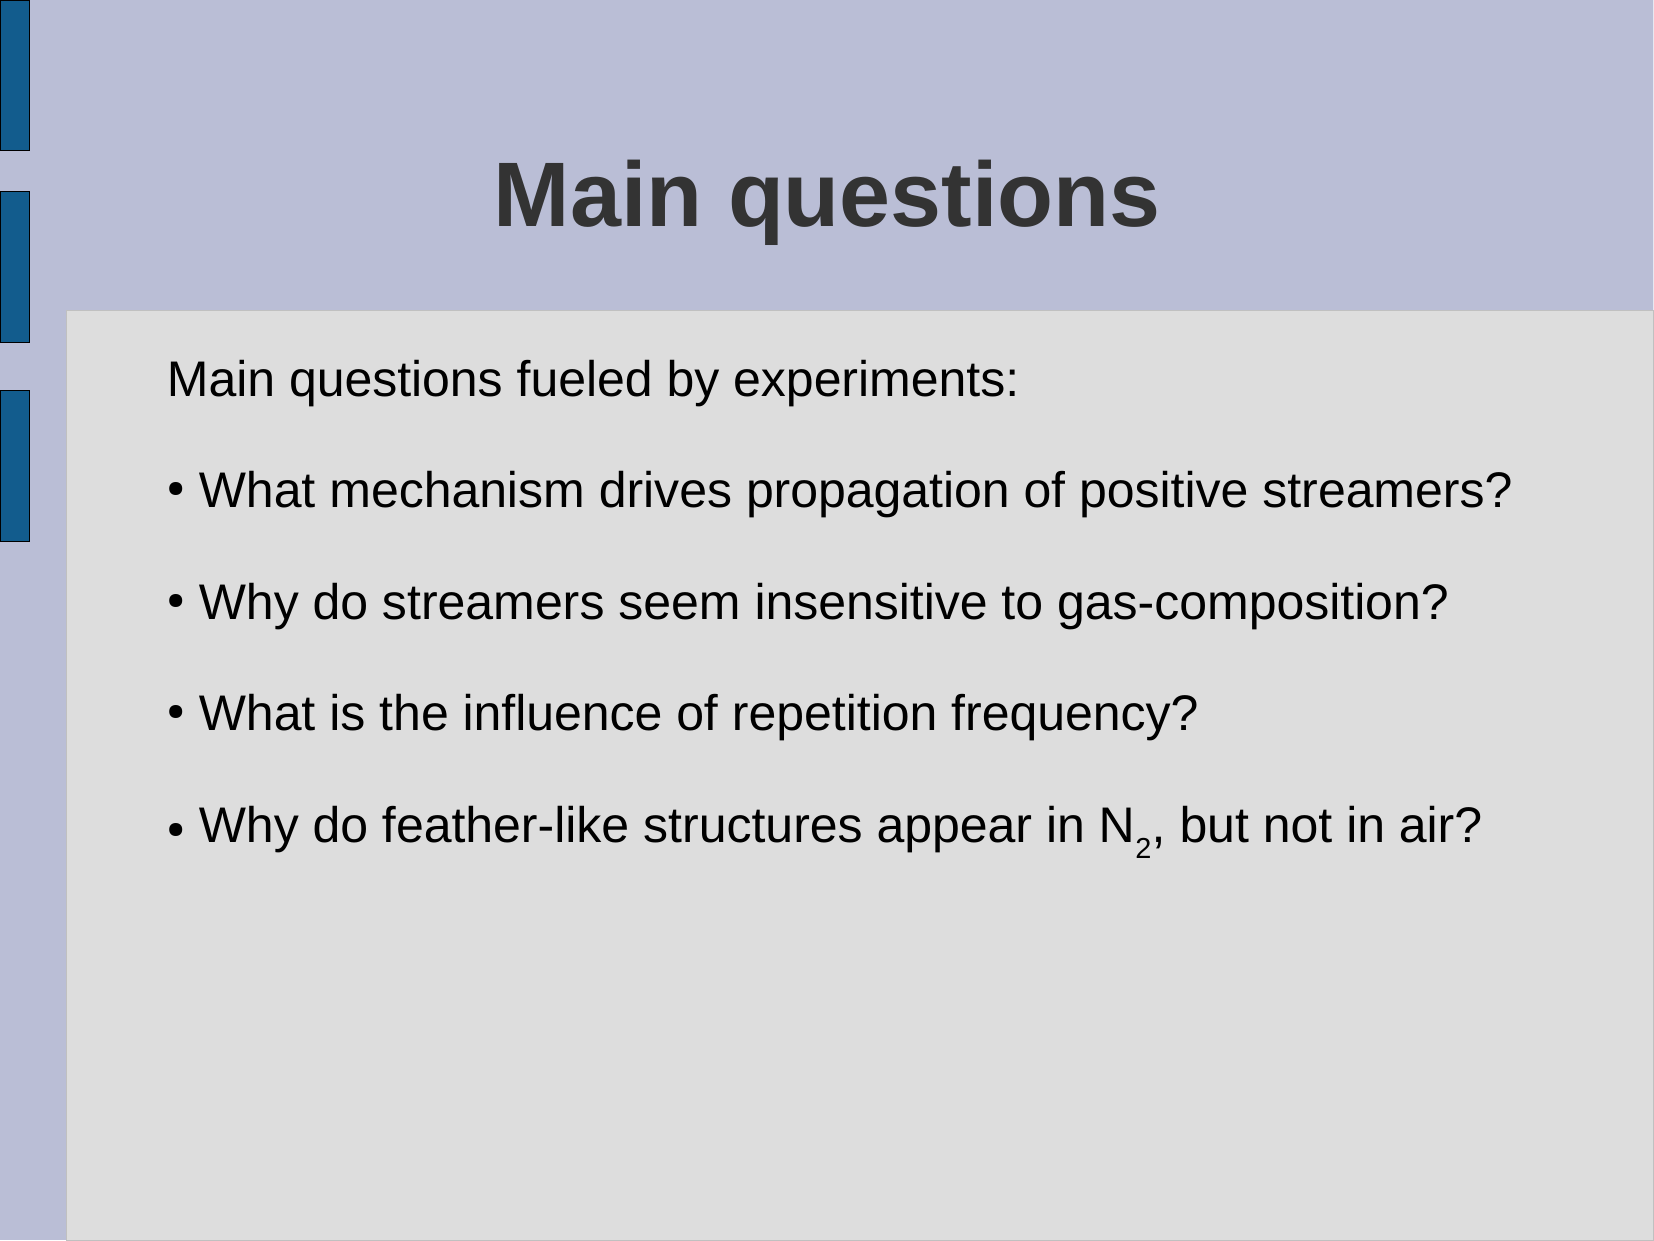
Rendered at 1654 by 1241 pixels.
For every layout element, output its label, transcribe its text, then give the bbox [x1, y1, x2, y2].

title Main questions [121, 98, 1534, 291]
text_box Main questions fueled by experiments: What mechanism drives propagation of positive streamers? Why do streamers seem insensitive to gas-composition? What is the influence of repetition frequency? Why do feather-like structures appear in N2, but not in air? [152, 343, 1539, 1171]
